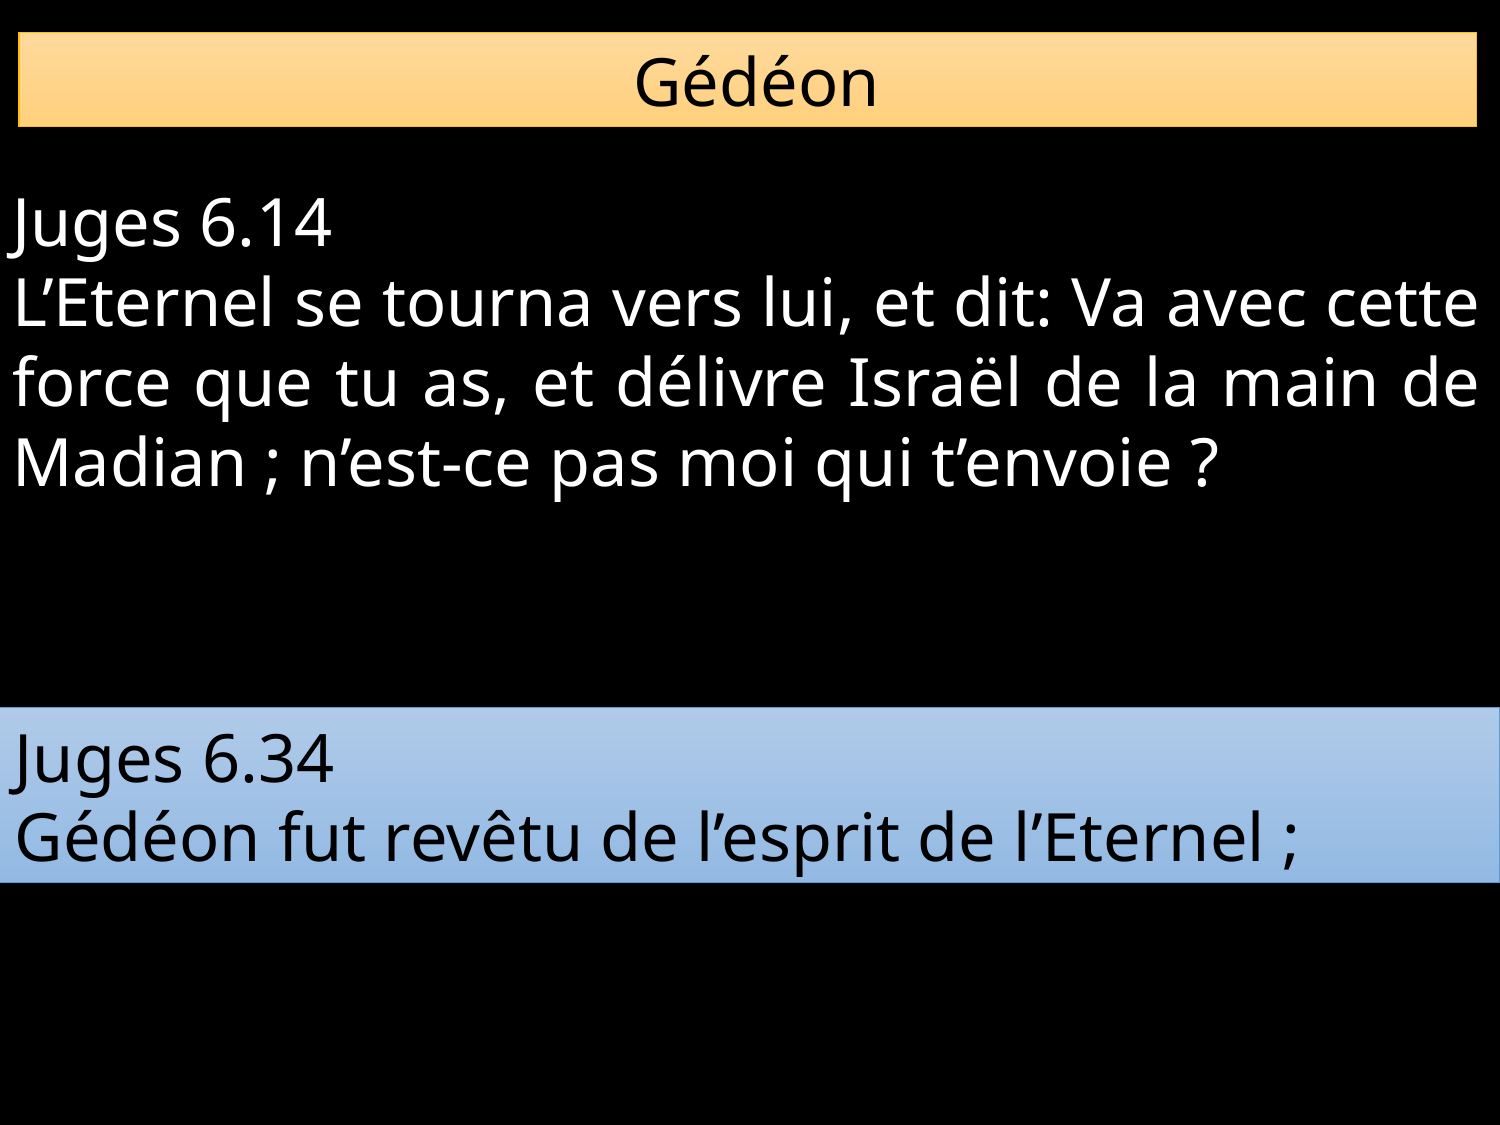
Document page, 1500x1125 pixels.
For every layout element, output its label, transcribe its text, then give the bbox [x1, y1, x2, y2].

text_box Juges 6.34 Gédéon fut revêtu de l’esprit de l’Eternel ; [0, 707, 1500, 883]
text_box Gédéon [19, 32, 1477, 127]
text_box Juges 6.14 L’Eternel se tourna vers lui, et dit: Va avec cette force que tu as, et délivre Israël de la main de Madian ; n’est-ce pas moi qui t’envoie ? [0, 172, 1498, 507]
